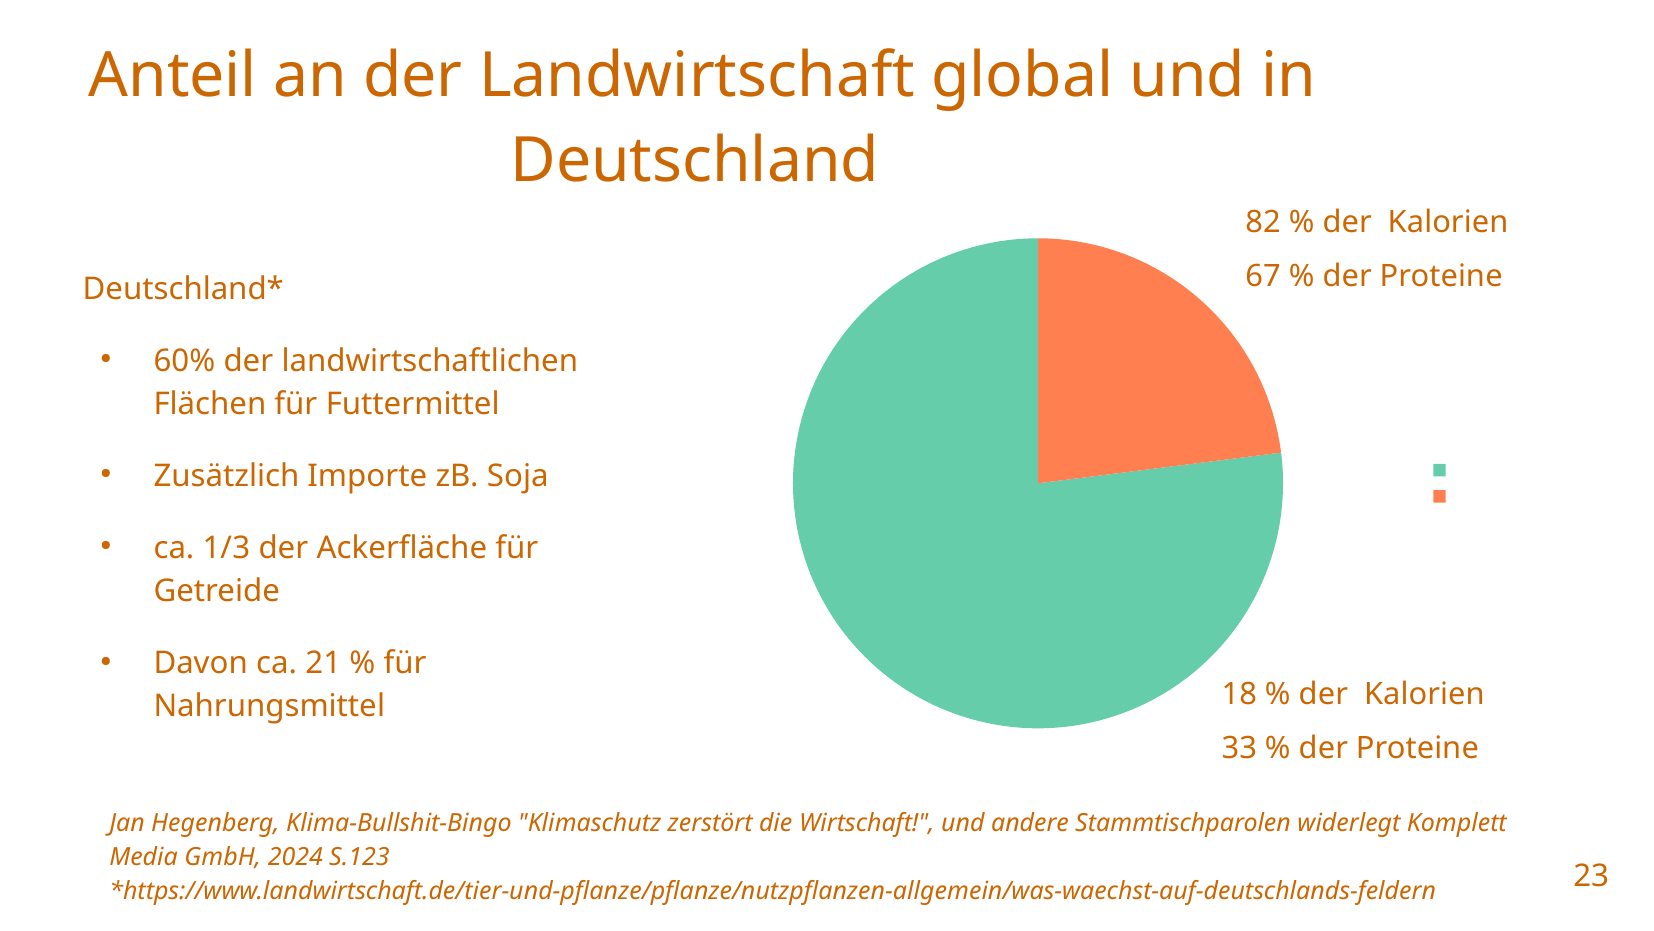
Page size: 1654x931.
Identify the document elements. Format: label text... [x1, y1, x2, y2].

text_box Jan Hegenberg, Klima-Bullshit-Bingo "Klimaschutz zerstört die Wirtschaft!", und andere Stammtischparolen widerlegt Komplett Media GmbH, 2024 S.123 *https://www.landwirtschaft.de/tier-und-pflanze/pflanze/nutzpflanzen-allgemein/was-waechst-auf-deutschlands-feldern [94, 797, 1536, 931]
list 18 % der Kalorien 33 % der Proteine [1151, 671, 1654, 768]
title Anteil an der Landwirtschaft global und in Deutschland [88, 37, 1489, 193]
picture [649, 217, 1595, 750]
list 82 % der Kalorien 67 % der Proteine [1175, 198, 1654, 296]
list Deutschland* 60% der landwirtschaftlichen Flächen für Futtermittel Zusätzlich Importe zB. Soja ca. 1/3 der Ackerfläche für Getreide Davon ca. 21 % für Nahrungsmittel [82, 265, 621, 806]
